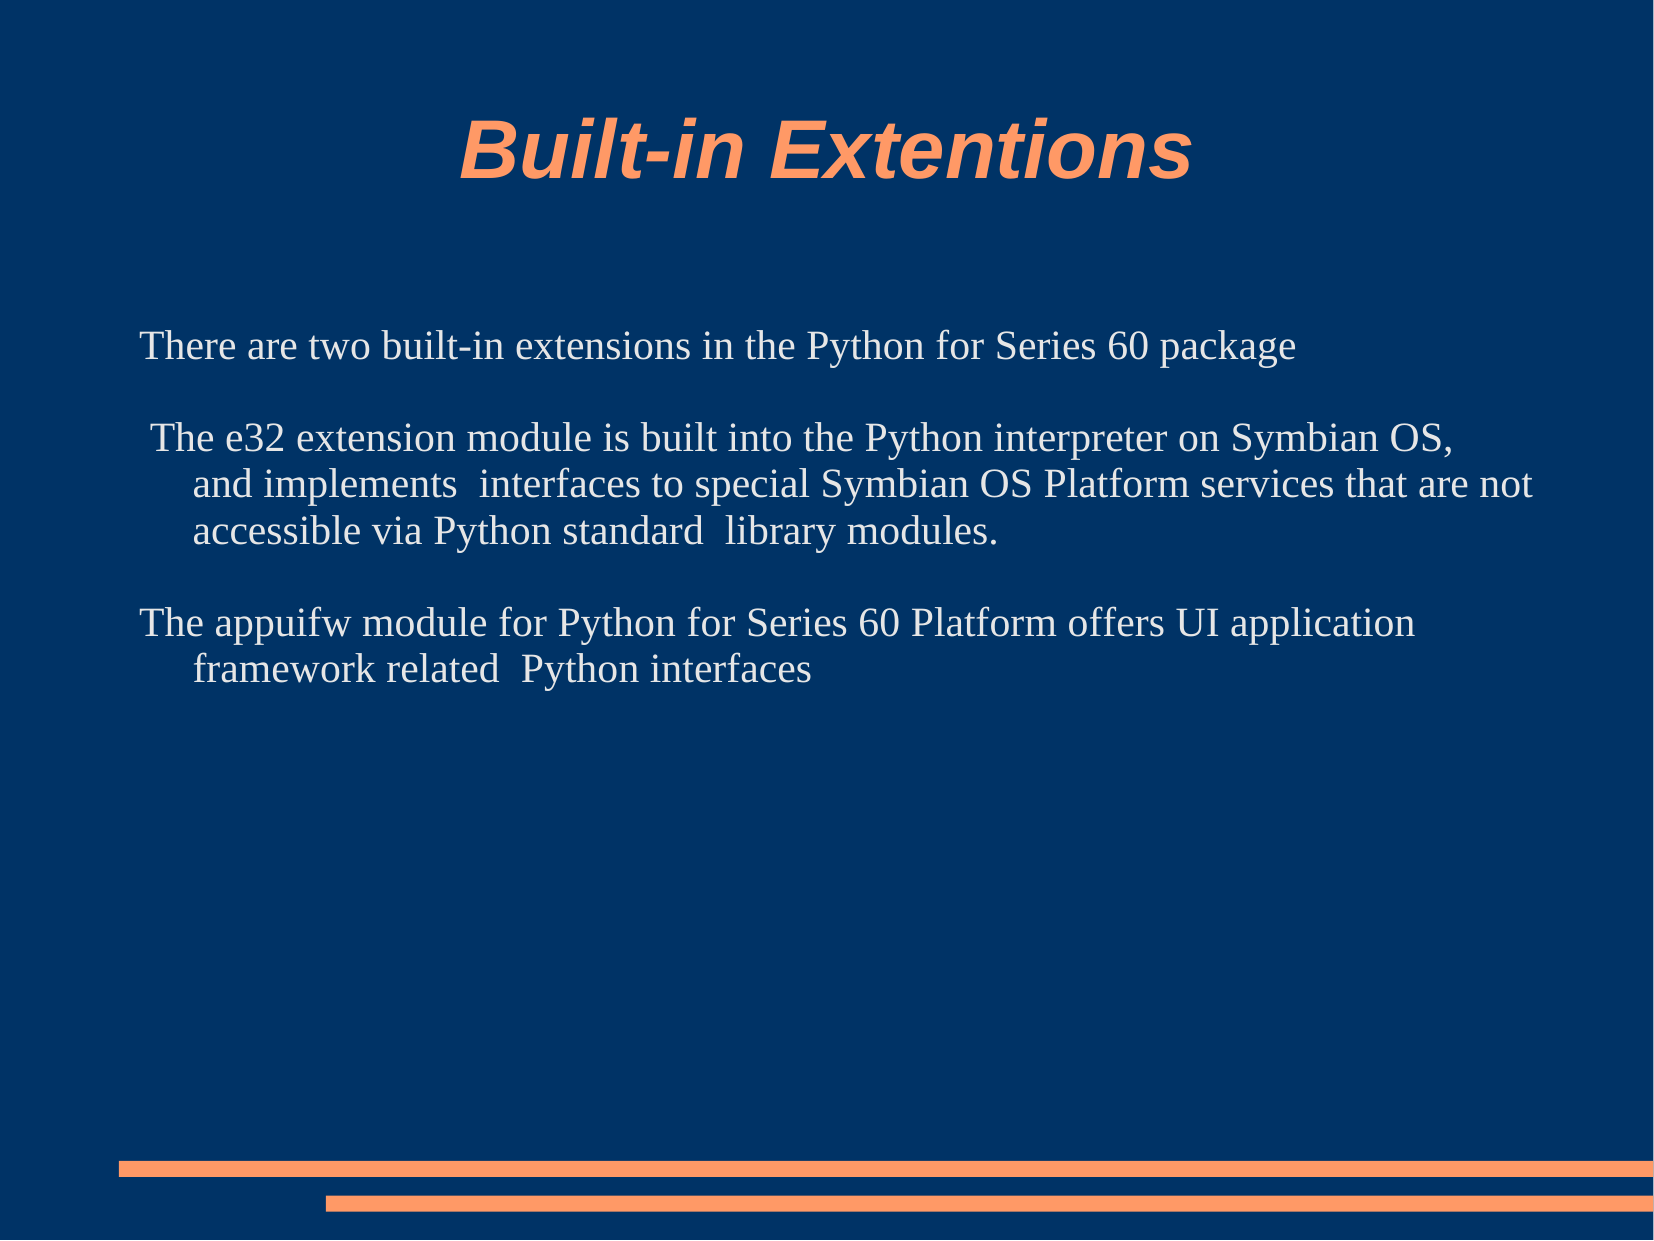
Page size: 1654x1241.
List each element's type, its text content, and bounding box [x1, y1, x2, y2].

title Built-in Extentions [121, 46, 1534, 254]
list There are two built-in extensions in the Python for Series 60 package The e32 extension module is built into the Python interpreter on Symbian OS, and implements interfaces to special Symbian OS Platform services that are not accessible via Python standard library modules. The appuifw module for Python for Series 60 Platform offers UI application framework related Python interfaces [121, 322, 1561, 1133]
